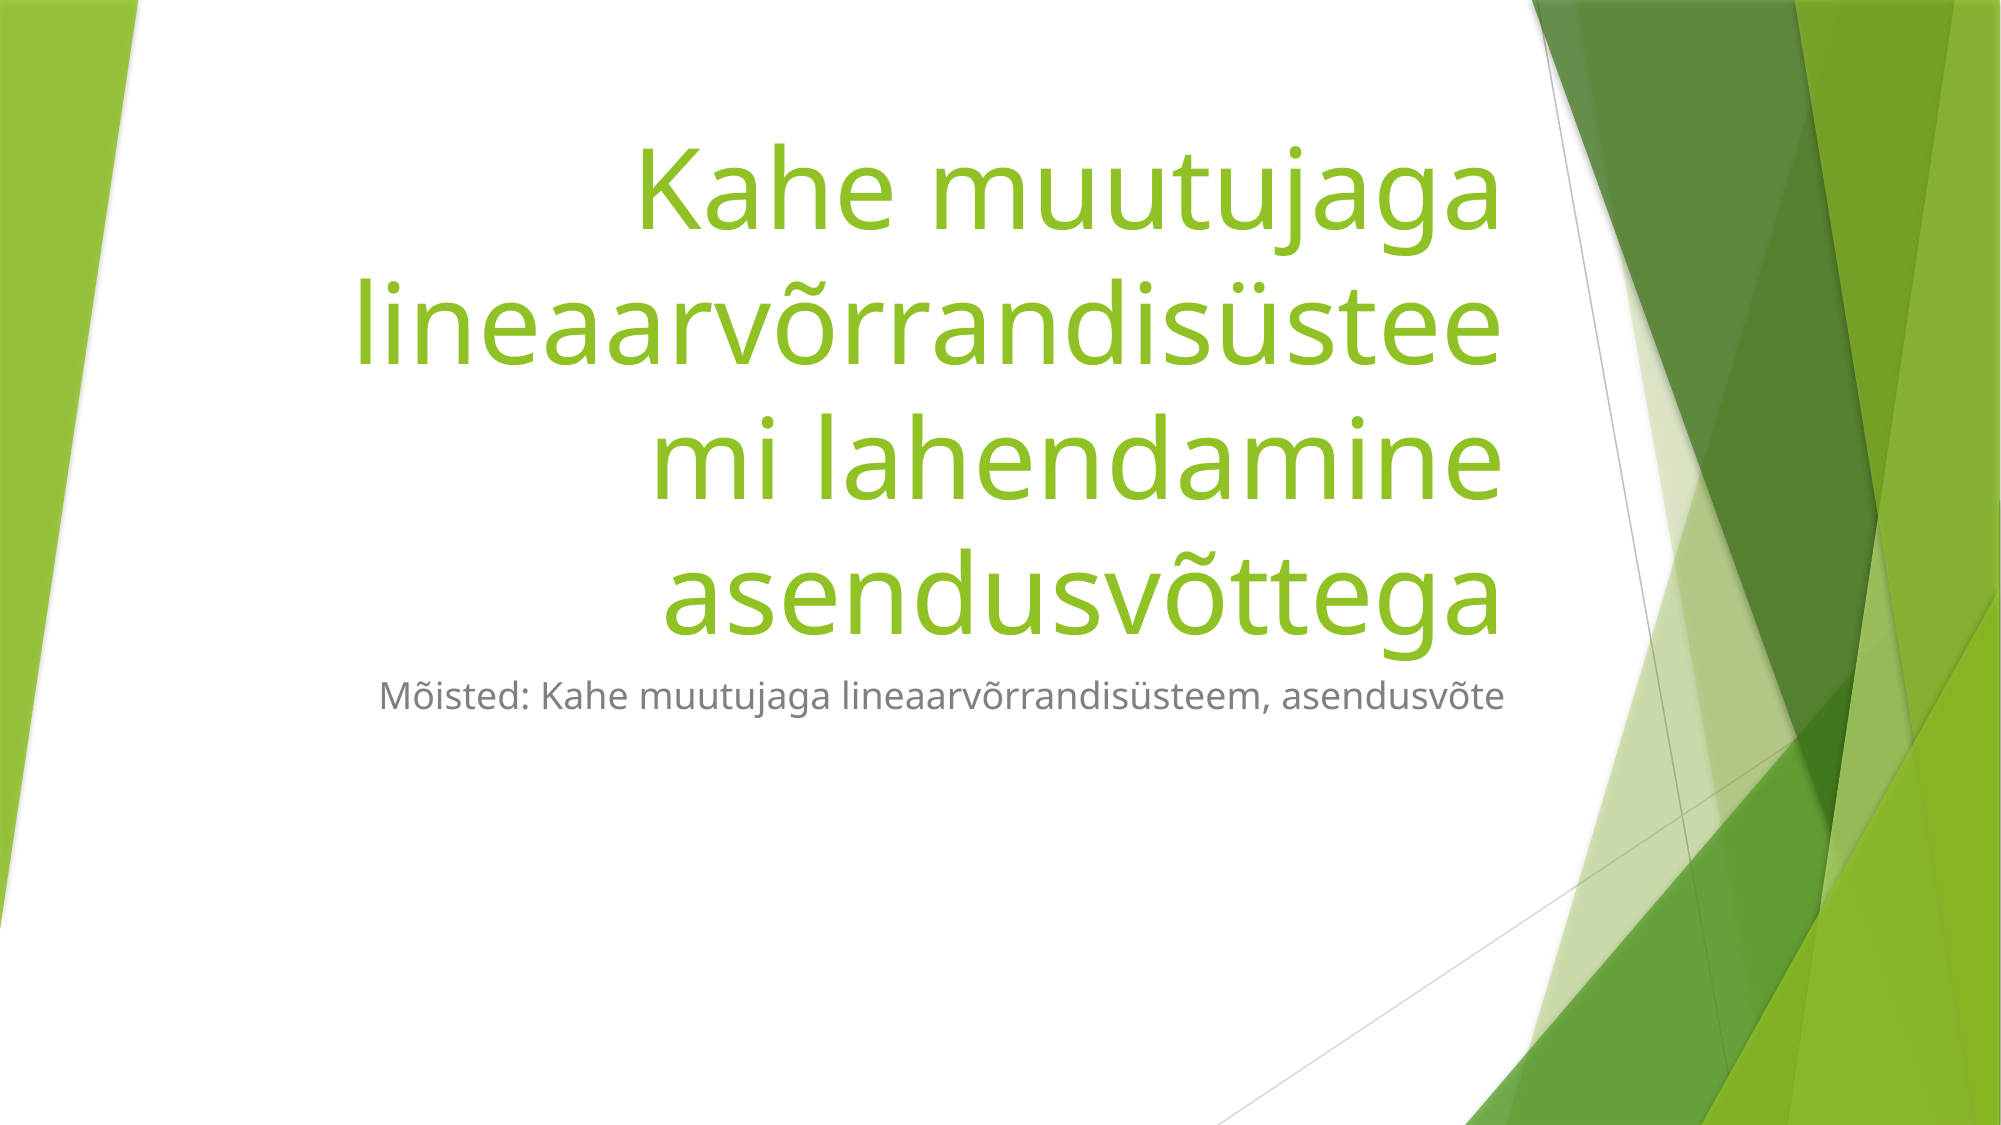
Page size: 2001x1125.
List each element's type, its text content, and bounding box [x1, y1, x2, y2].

subtitle Mõisted: Kahe muutujaga lineaarvõrrandisüsteem, asendusvõte [247, 664, 1522, 845]
title Kahe muutujaga lineaarvõrrandisüsteemi lahendamine asendusvõttega [247, 394, 1522, 664]
